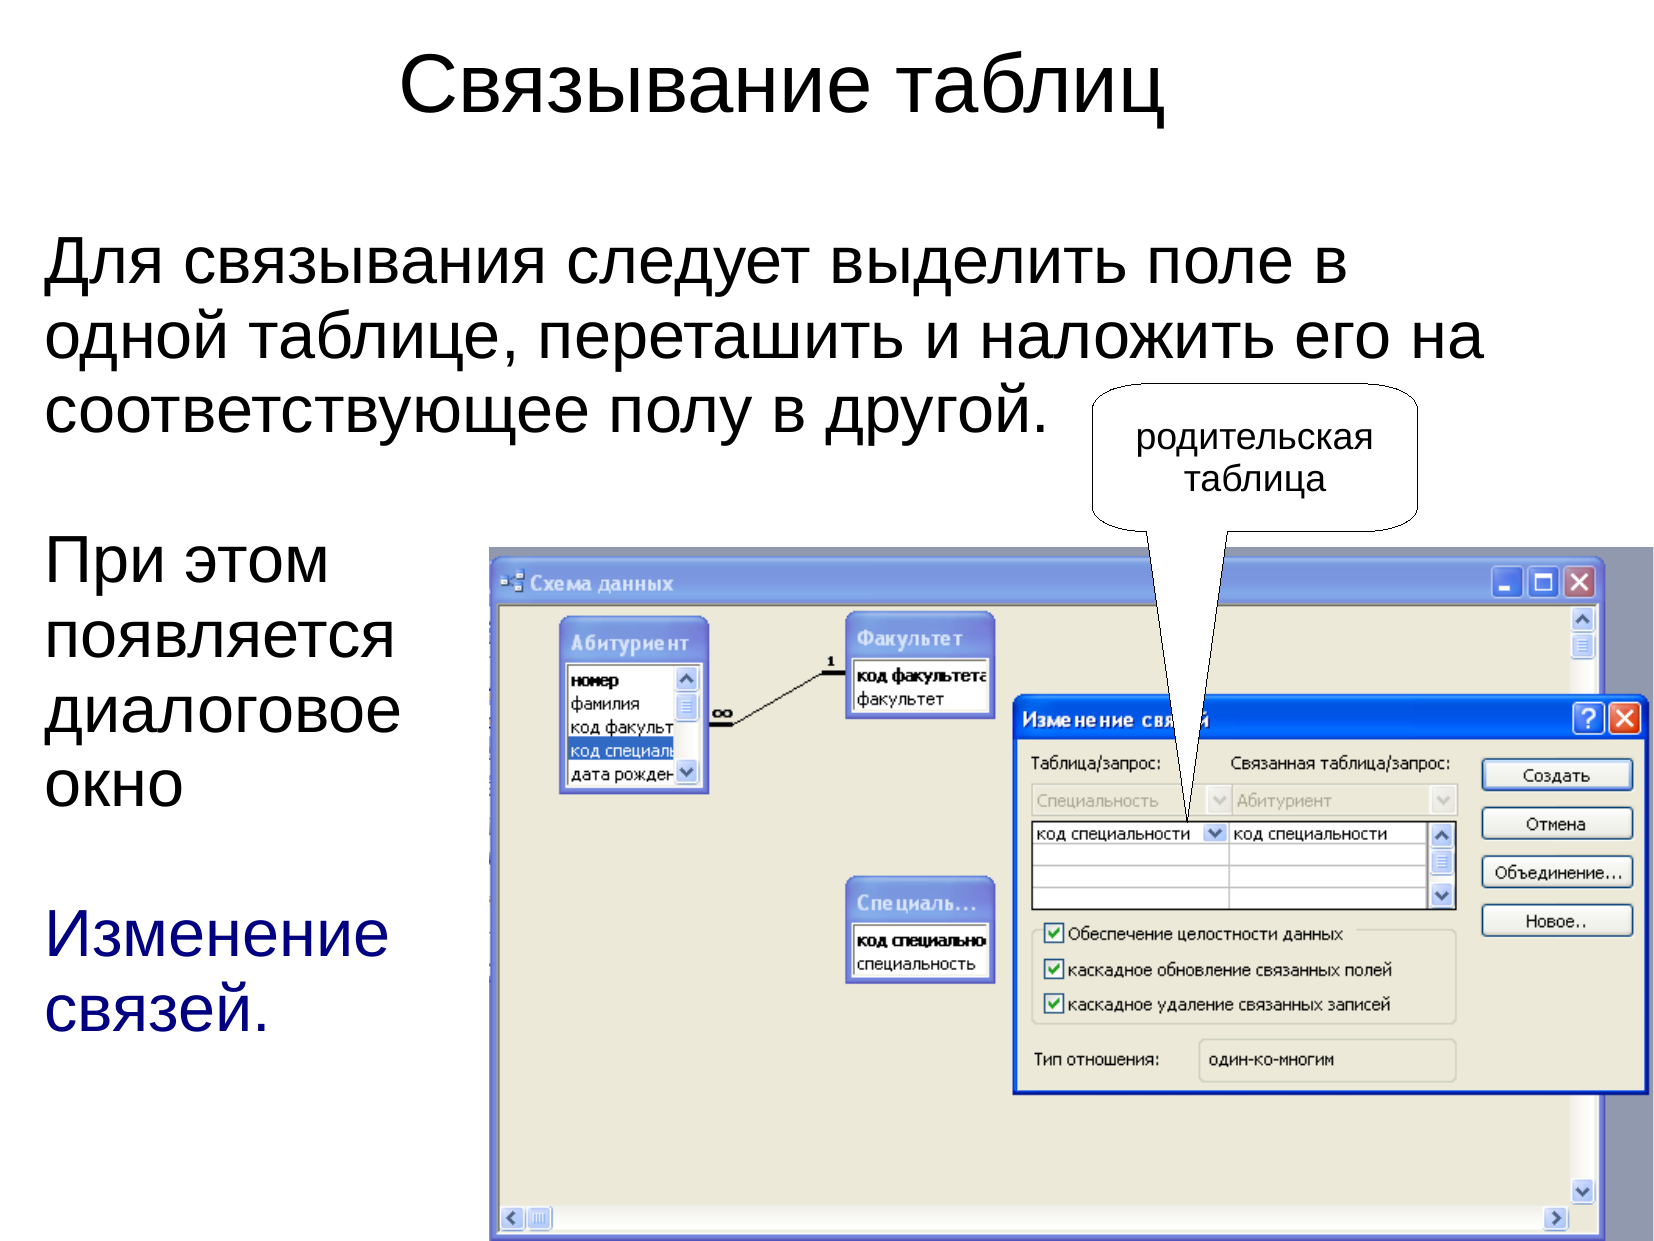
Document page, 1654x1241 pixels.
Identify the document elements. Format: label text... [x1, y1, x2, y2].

picture [489, 547, 1654, 1241]
text_box Связывание таблиц Для связывания следует выделить поле в одной таблице, переташить и наложить его на соответствующее полу в другой. При этом появляется диалоговое окно Изменение связей. [29, 29, 1536, 1053]
text_box родительская таблица [1092, 383, 1418, 823]
